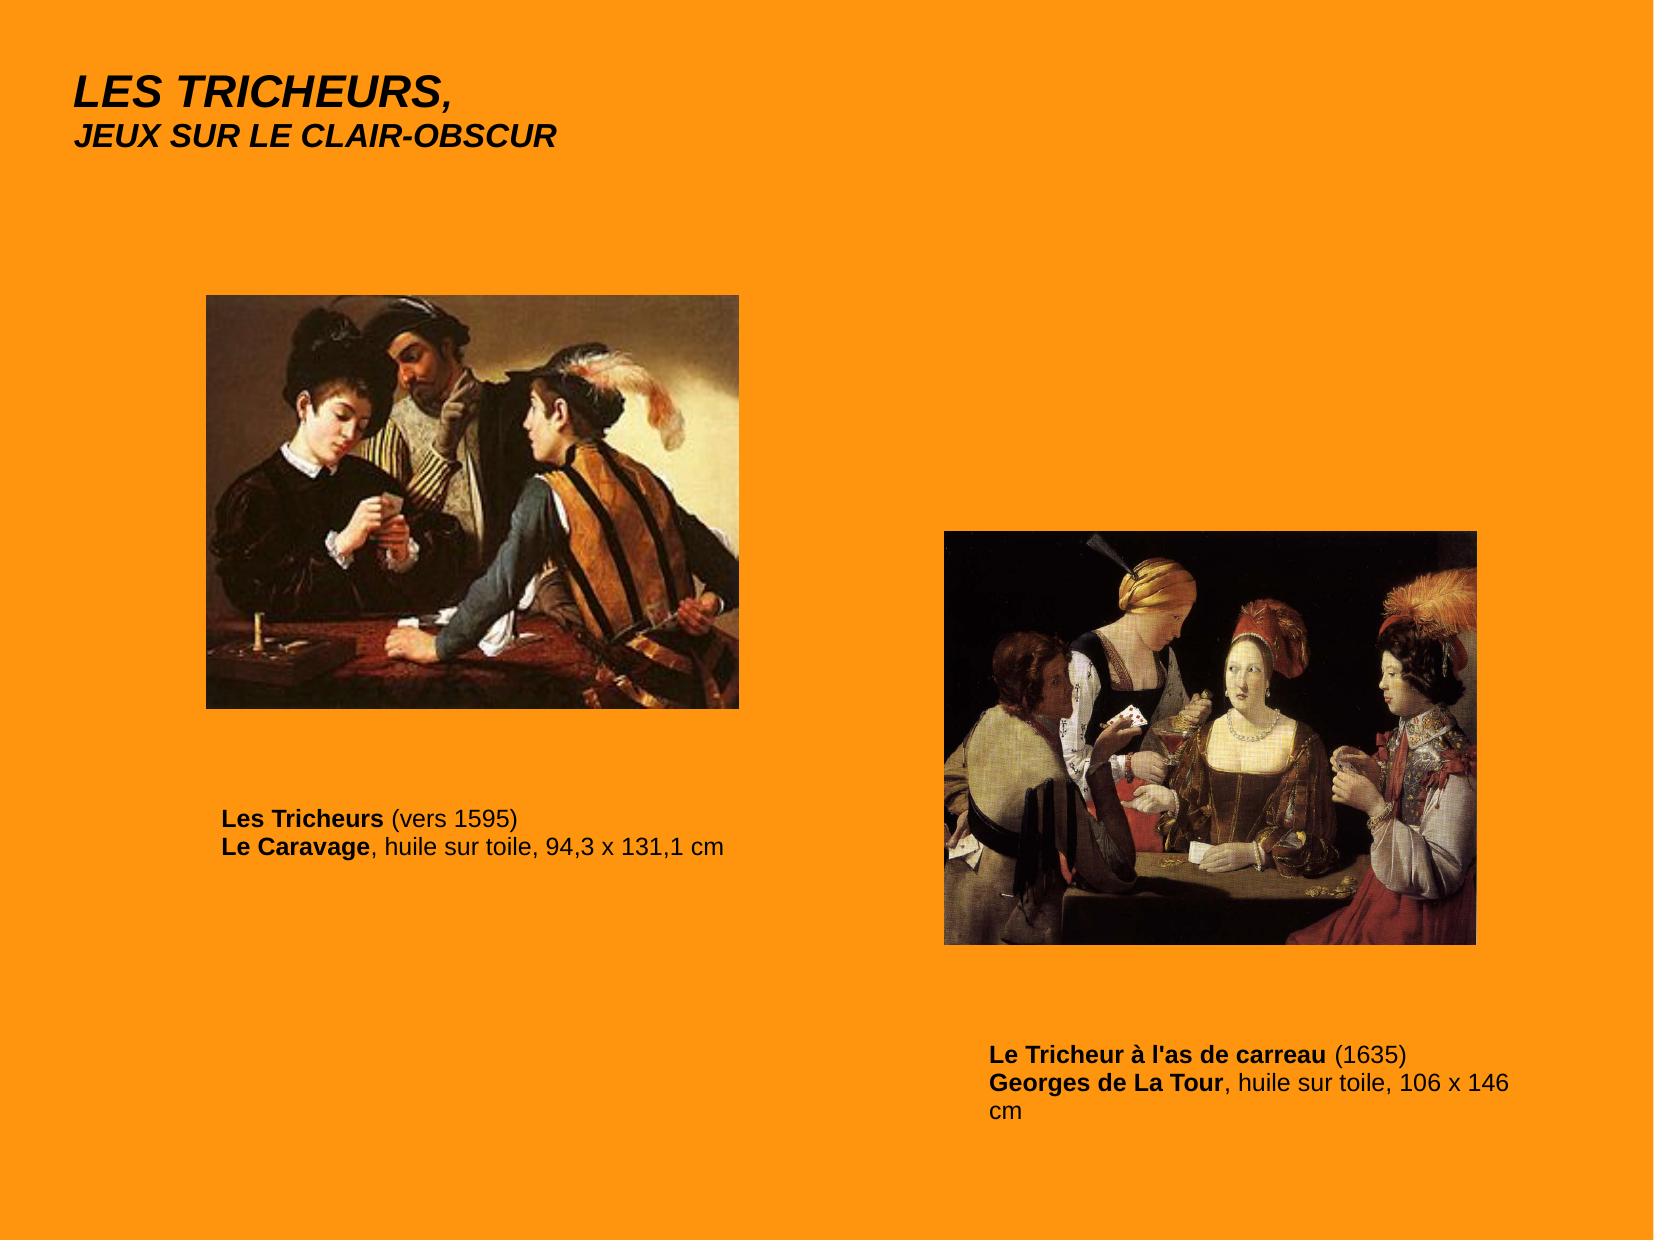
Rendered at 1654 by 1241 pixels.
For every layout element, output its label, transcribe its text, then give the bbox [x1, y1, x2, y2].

text_box LES TRICHEURS, JEUX SUR LE CLAIR-OBSCUR [59, 59, 827, 222]
text_box Les Tricheurs (vers 1595) Le Caravage, huile sur toile, 94,3 x 131,1 cm [206, 797, 798, 886]
picture [206, 295, 739, 709]
picture [944, 531, 1477, 945]
text_box Le Tricheur à l'as de carreau (1635) Georges de La Tour, huile sur toile, 106 x 146 cm [974, 1033, 1565, 1123]
